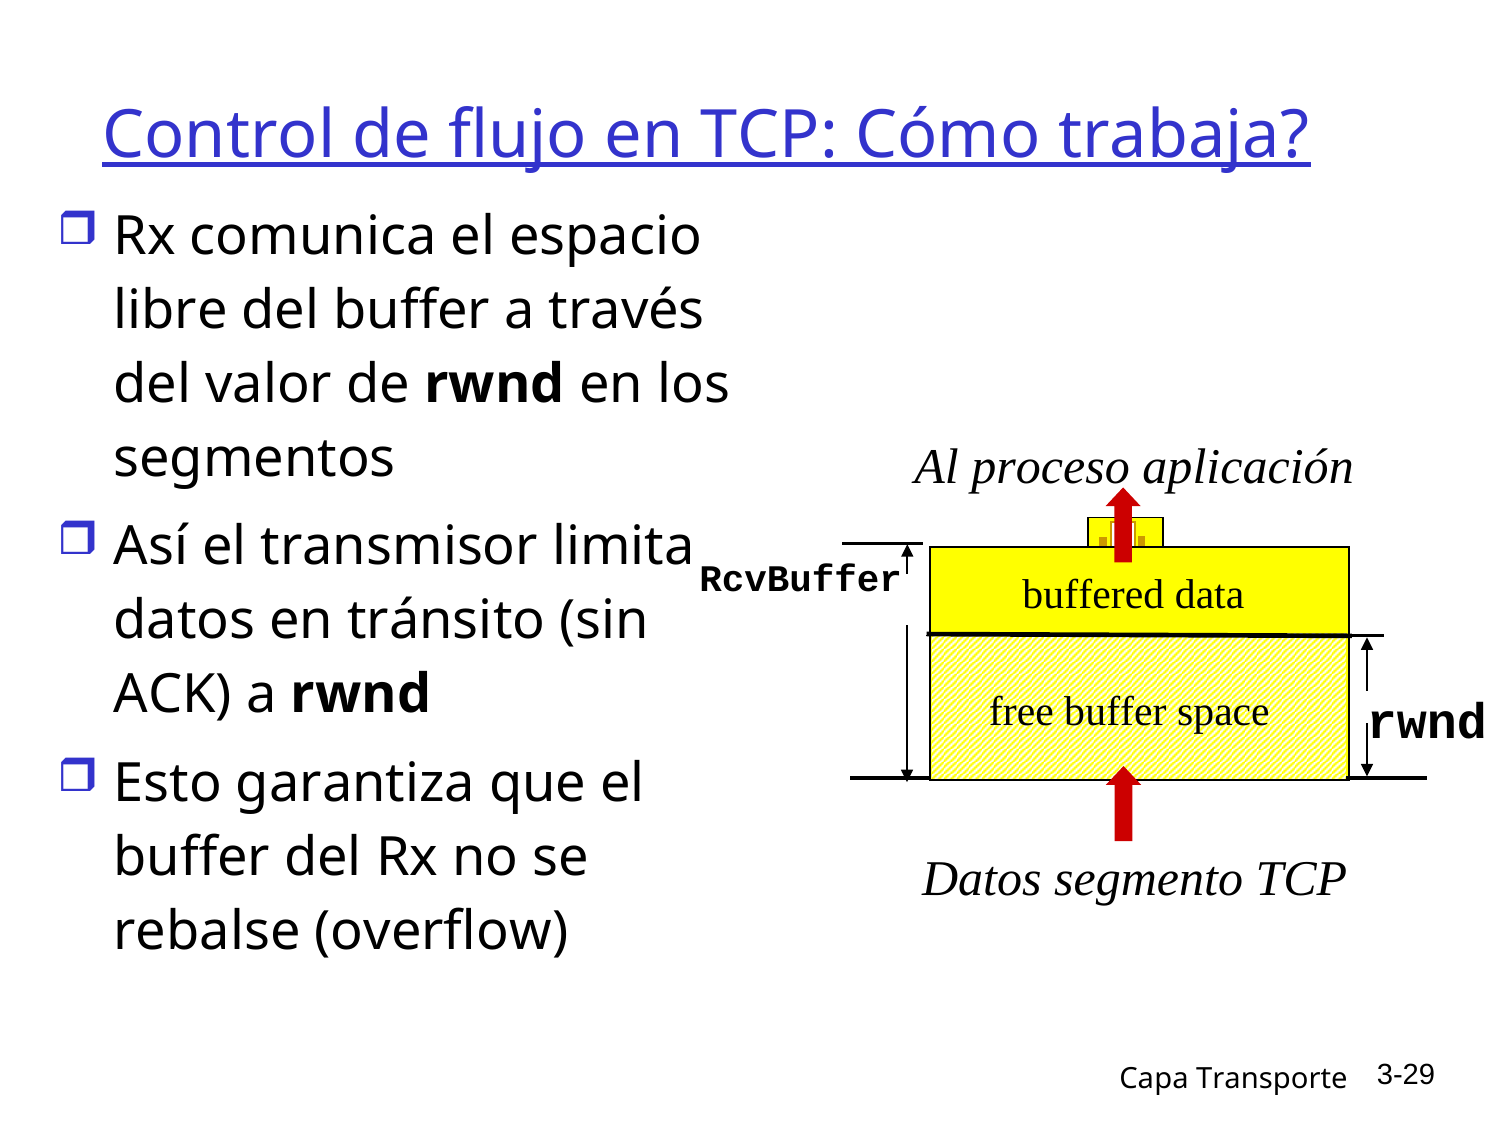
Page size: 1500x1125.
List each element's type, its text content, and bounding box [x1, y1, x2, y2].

text_box [929, 637, 1349, 837]
title Control de flujo en TCP: Cómo trabaja? [87, 36, 1421, 227]
text_box free buffer space [974, 676, 1286, 743]
list Rx comunica el espacio libre del buffer a través del valor de rwnd en los segmentos Así el transmisor limita datos en tránsito (sin ACK) a rwnd Esto garantiza que el buffer del Rx no se rebalse (overflow) [57, 196, 731, 1039]
text_box Datos segmento TCP [907, 837, 1362, 914]
text_box [929, 502, 1349, 633]
text_box Al proceso aplicación [899, 425, 1369, 502]
text_box RcvBuffer [684, 546, 917, 607]
text_box buffered data [1007, 558, 1260, 625]
text_box rwnd [1352, 681, 1500, 757]
